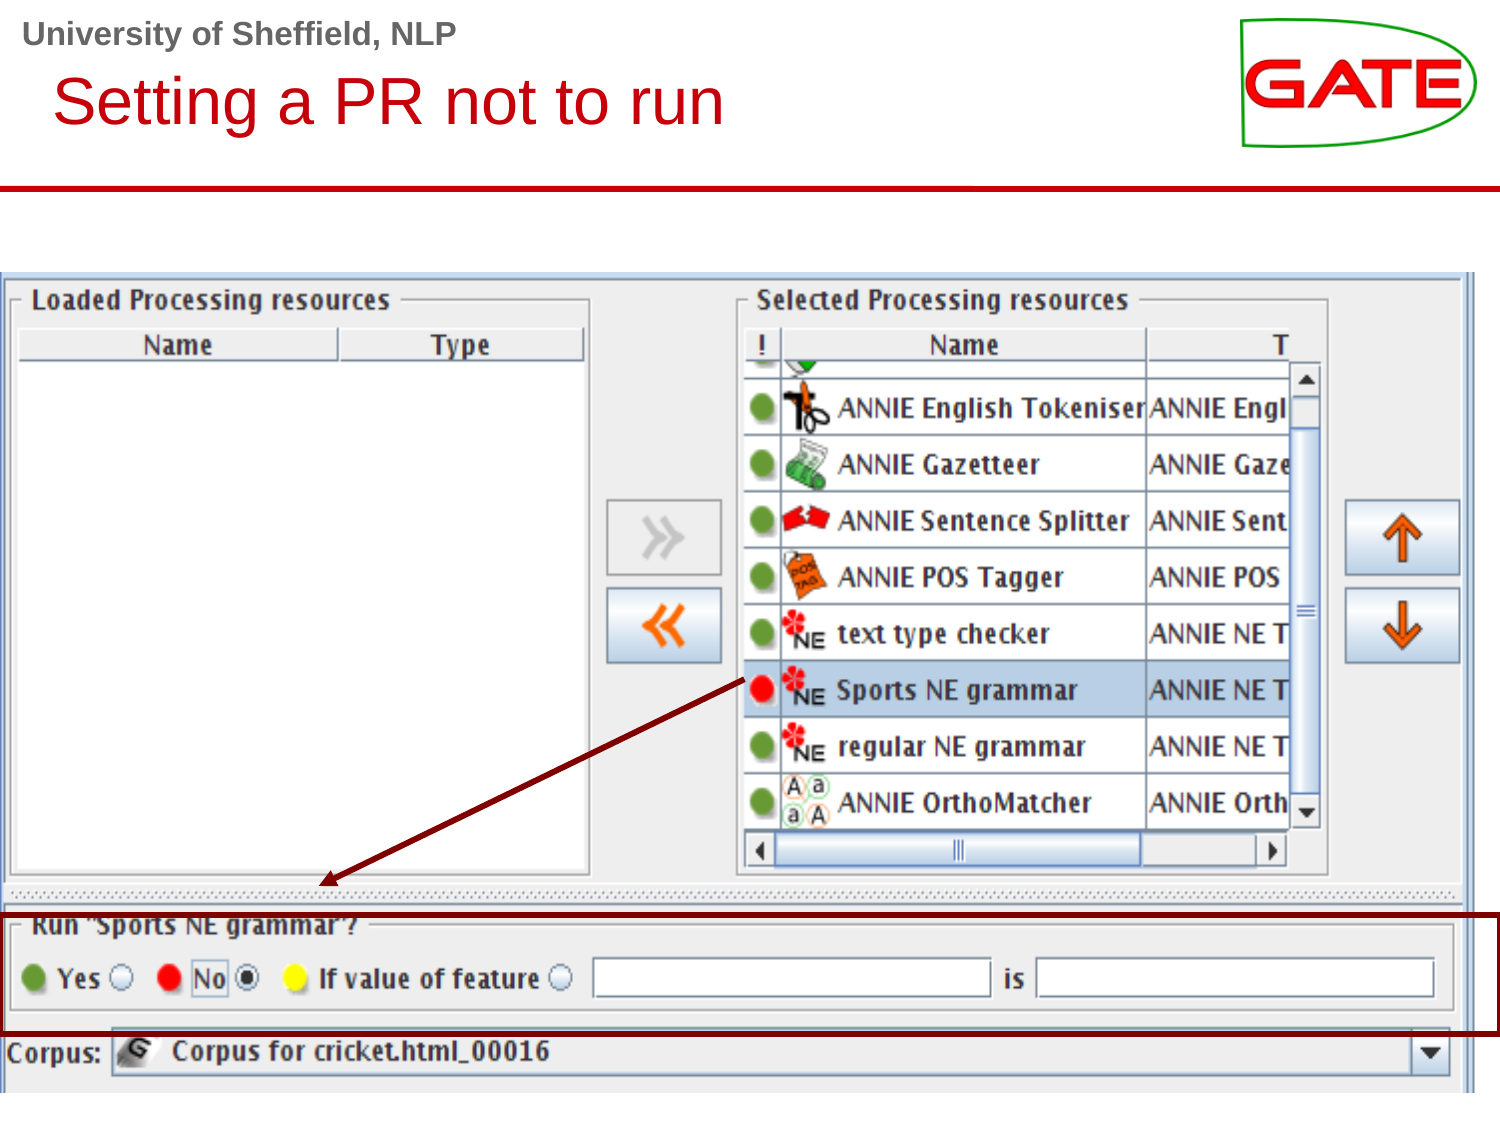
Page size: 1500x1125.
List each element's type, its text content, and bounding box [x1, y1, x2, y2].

title Setting a PR not to run [37, 0, 1381, 204]
picture [0, 272, 1477, 912]
picture [1381, 18, 1477, 148]
picture [3, 918, 1477, 1031]
picture [0, 1037, 1477, 1093]
